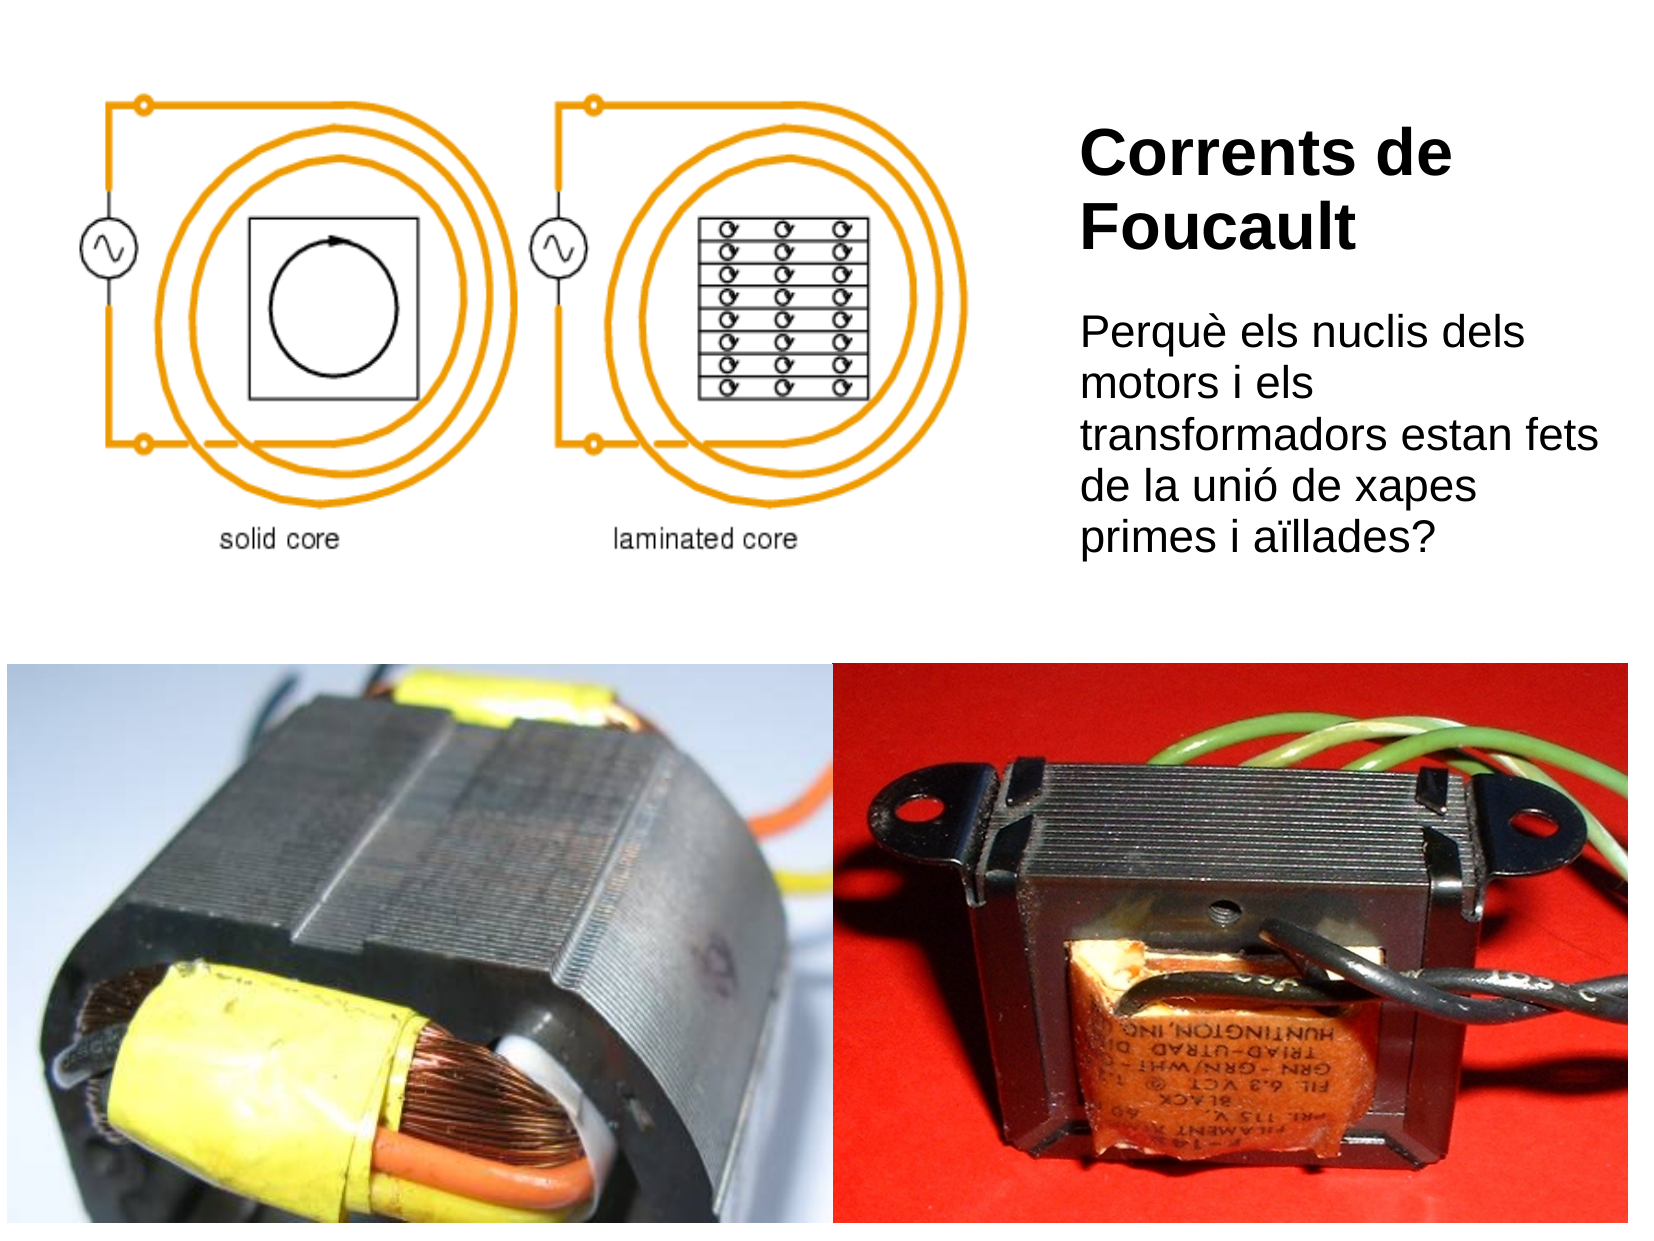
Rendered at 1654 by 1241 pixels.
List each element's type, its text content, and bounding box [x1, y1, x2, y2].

text_box Corrents de Foucault Perquè els nuclis dels motors i els transformadors estan fets de la unió de xapes primes i aïllades? [1065, 107, 1628, 571]
picture [69, 86, 976, 563]
picture [7, 663, 1628, 1223]
